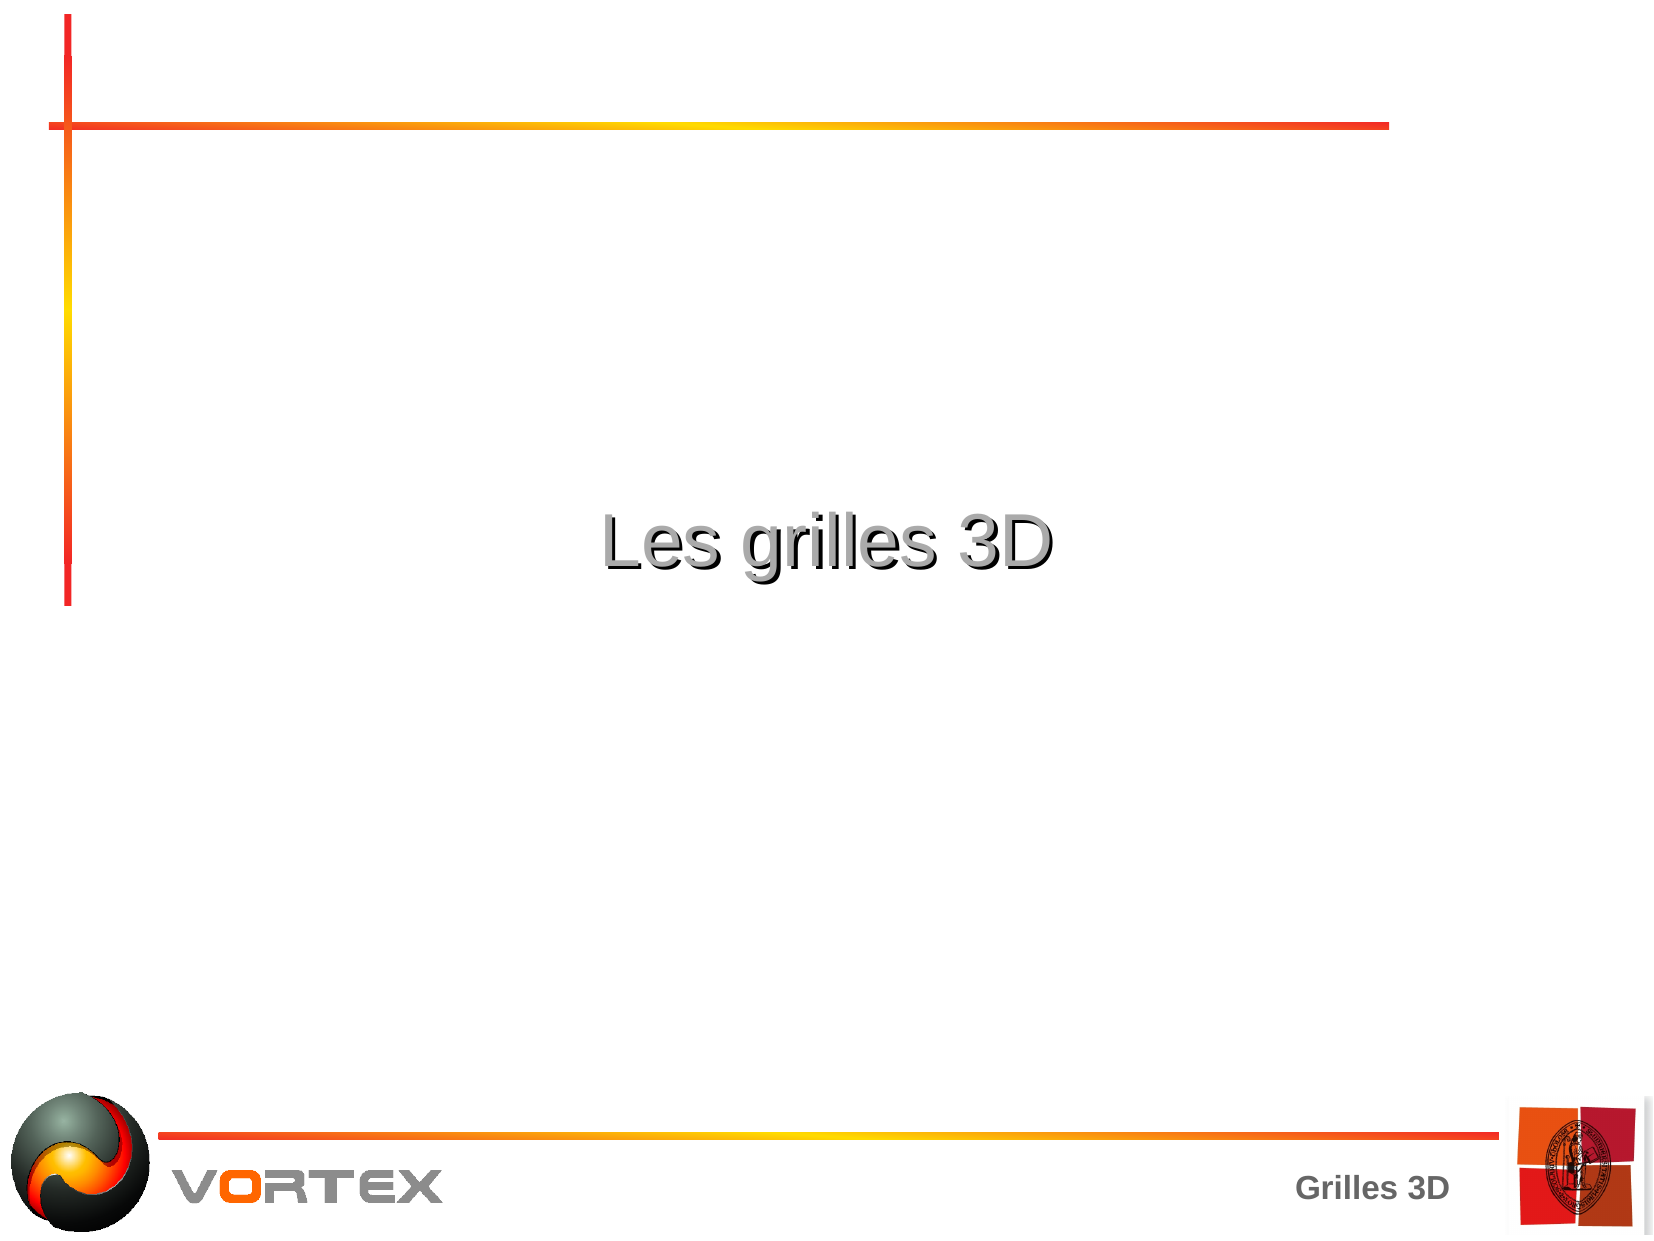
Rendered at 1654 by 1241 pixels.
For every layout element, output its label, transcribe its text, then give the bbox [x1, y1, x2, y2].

picture [11, 1092, 443, 1232]
picture [1505, 1096, 1653, 1235]
title Les grilles 3D [0, 477, 1654, 603]
